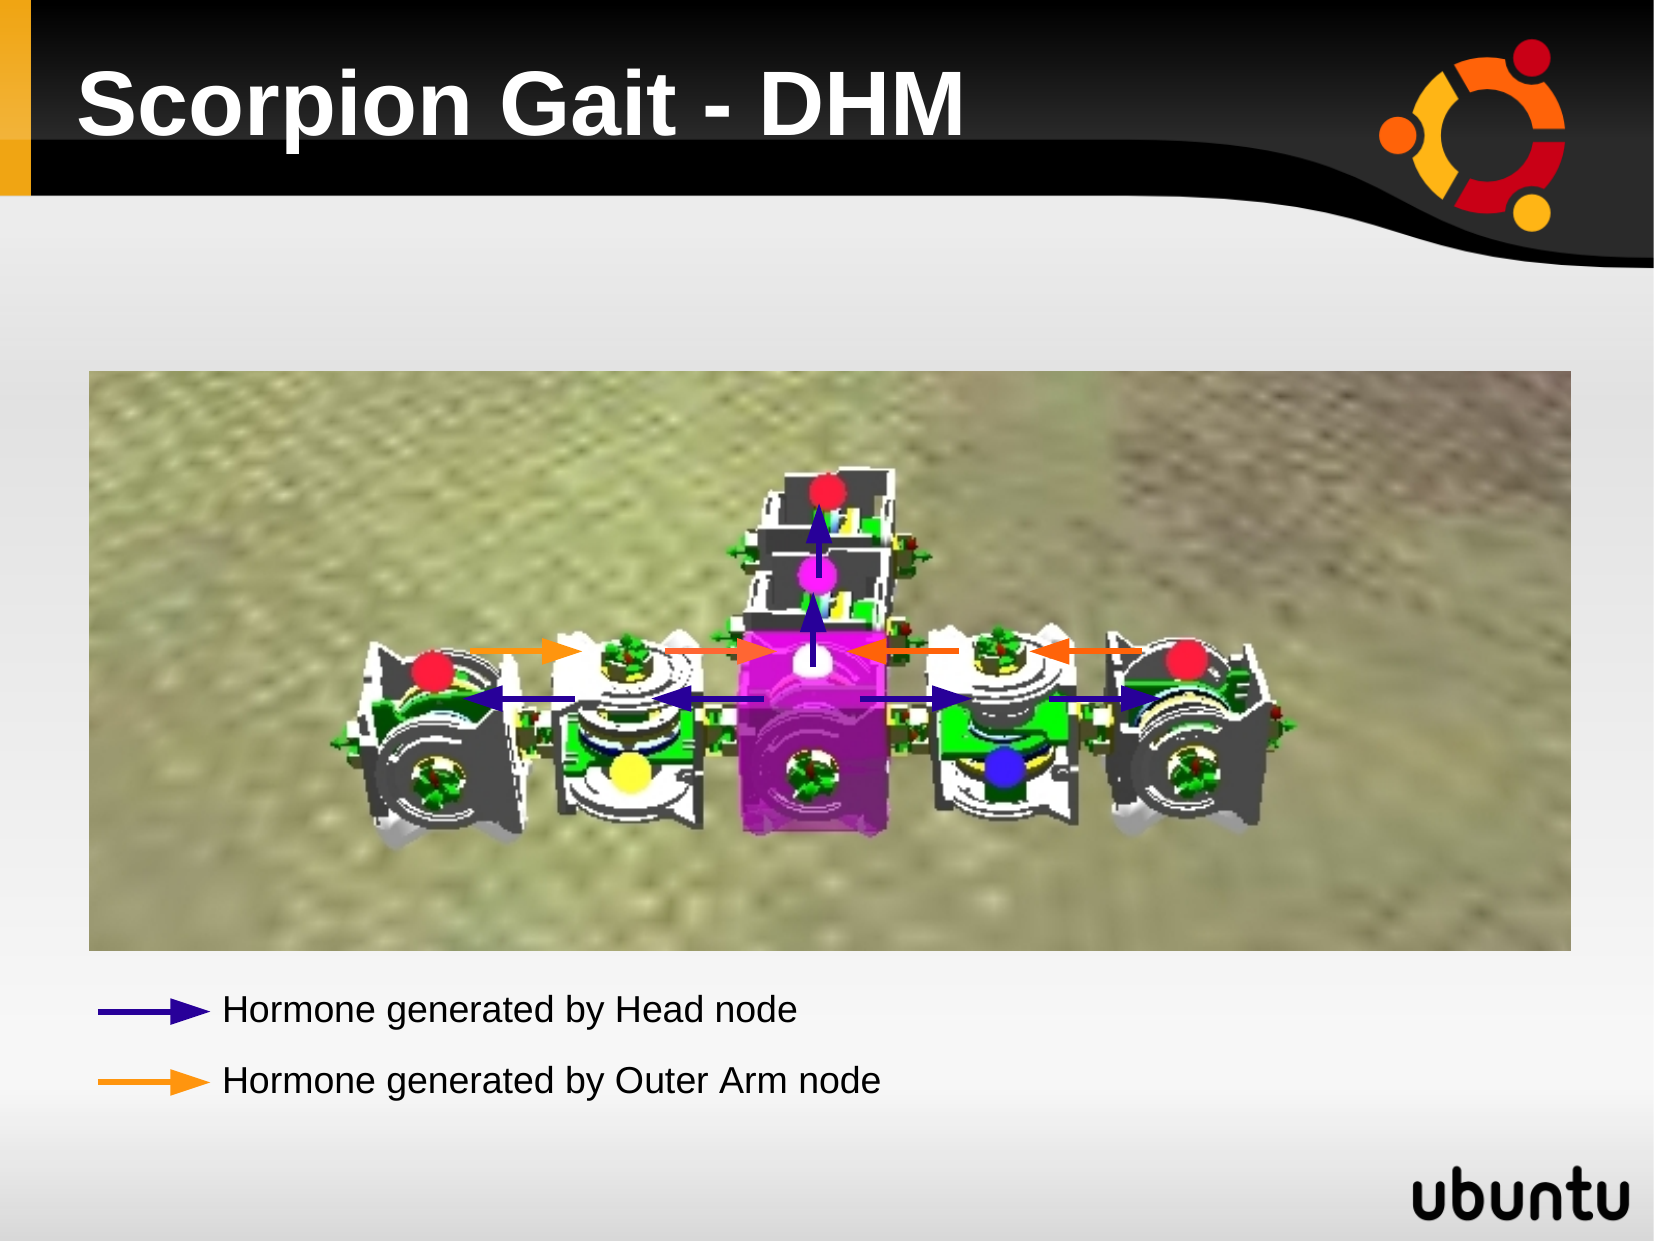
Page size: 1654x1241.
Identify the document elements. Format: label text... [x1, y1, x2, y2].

title Scorpion Gait - DHM [76, 7, 1565, 200]
text_box Hormone generated by Outer Arm node [207, 1051, 920, 1109]
picture [0, 0, 1654, 1241]
text_box Hormone generated by Head node [207, 980, 920, 1038]
